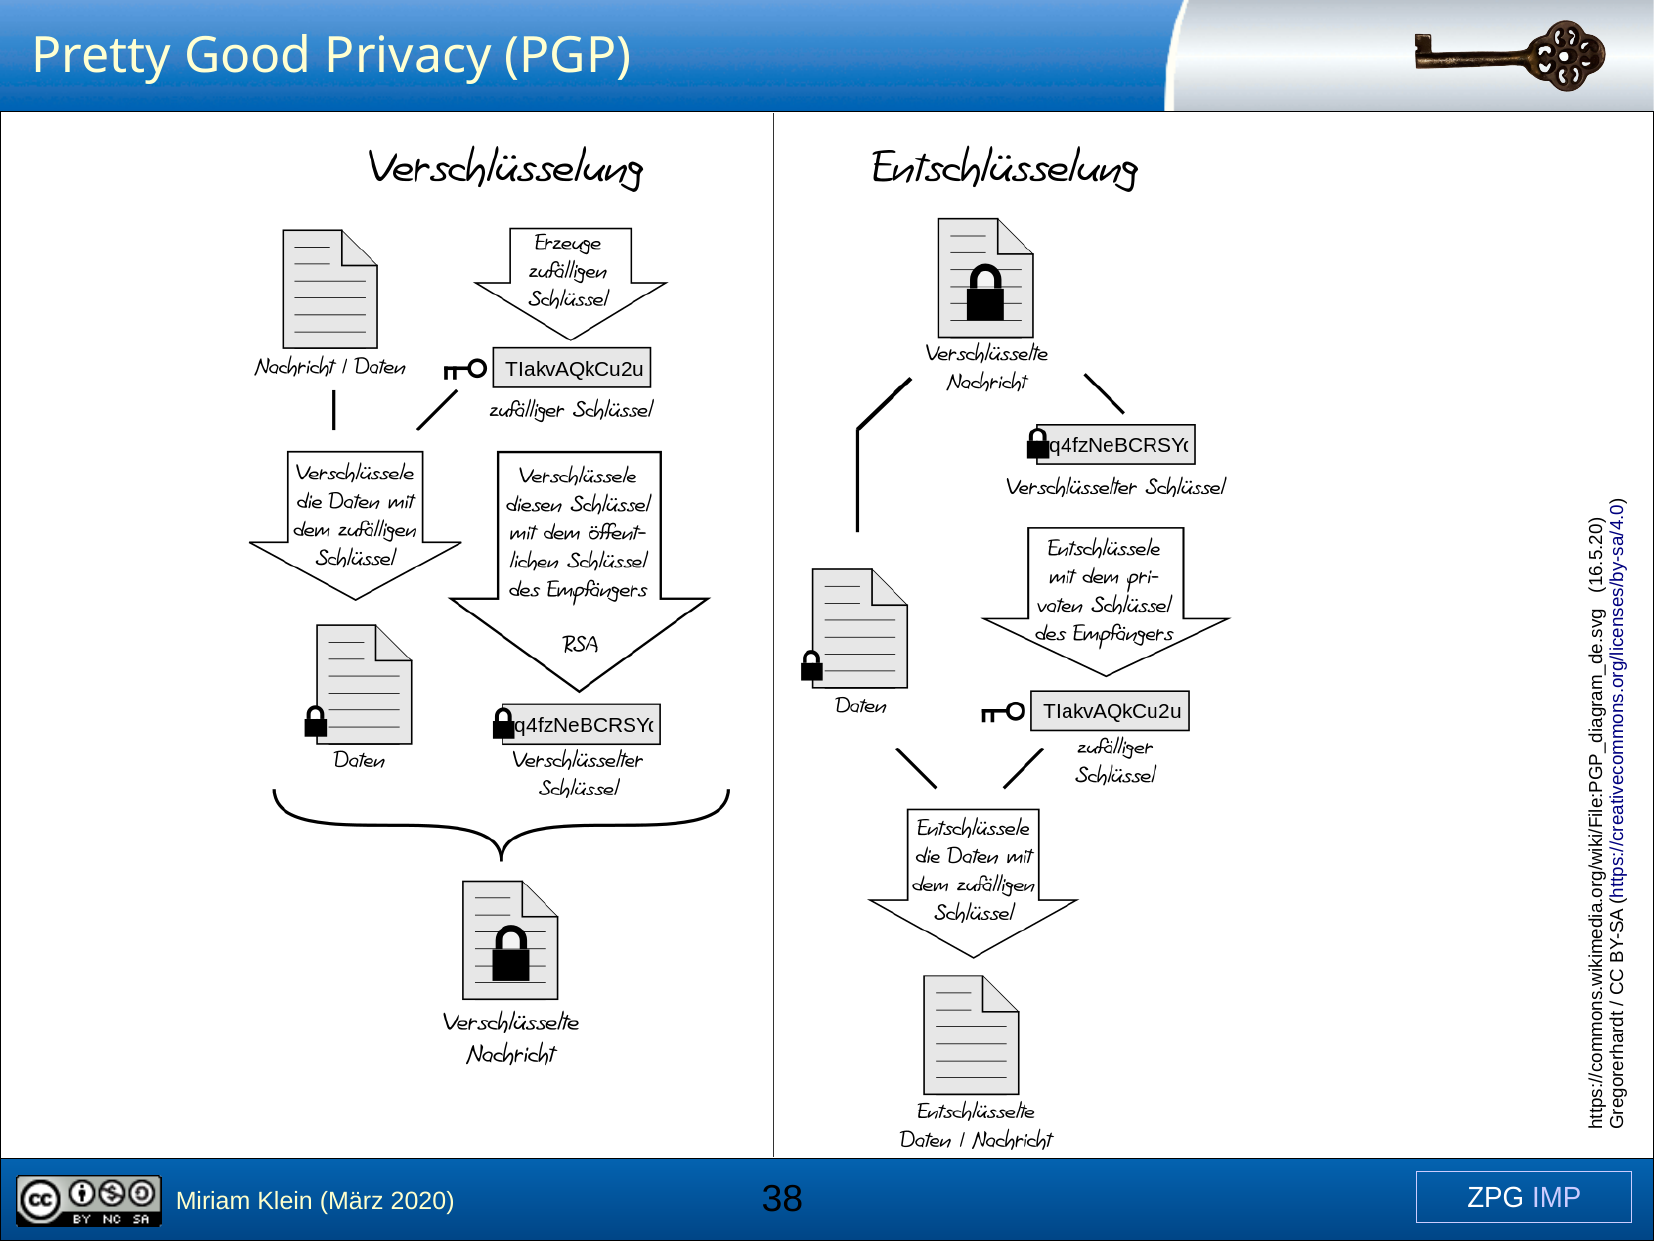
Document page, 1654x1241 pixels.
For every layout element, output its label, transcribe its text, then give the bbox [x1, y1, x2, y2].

picture [16, 1175, 162, 1227]
picture [241, 113, 1242, 1157]
title Pretty Good Privacy (PGP) [31, 14, 1151, 92]
text_box https://commons.wikimedia.org/wiki/File:PGP_diagram_de.svg (16.5.20) Gregorerhardt / CC BY-SA (https://creativecommons.org/licenses/by-sa/4.0) [1577, 220, 1638, 1145]
picture [0, 0, 1654, 111]
